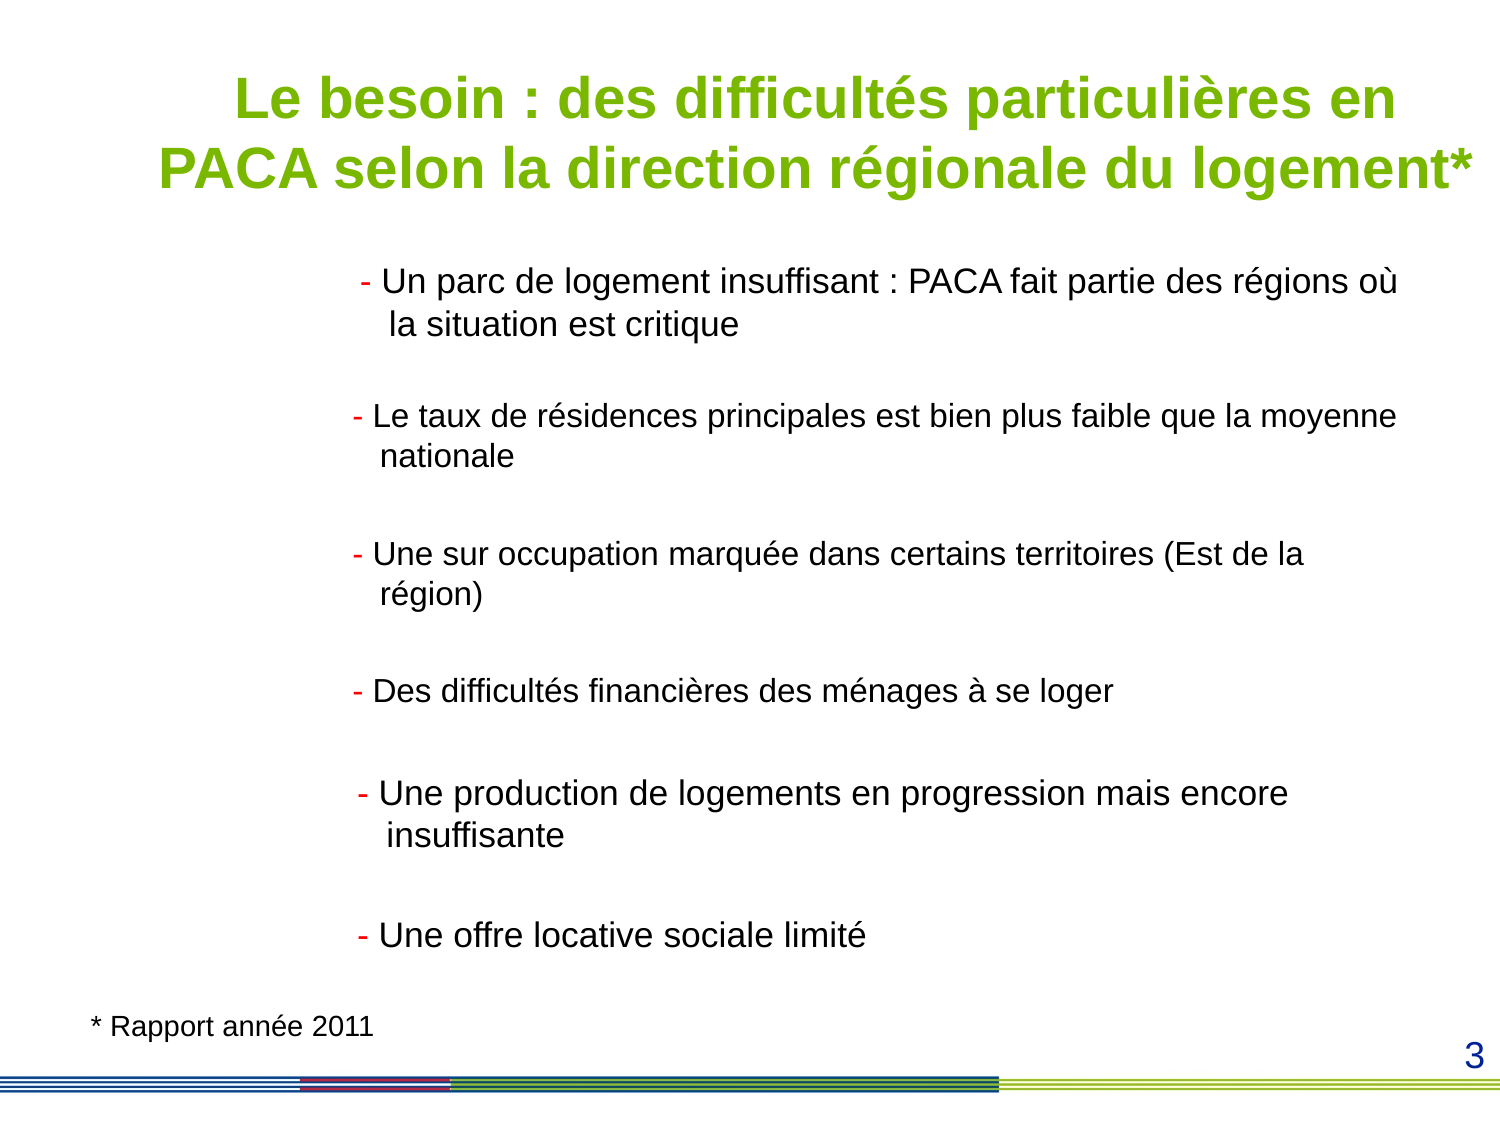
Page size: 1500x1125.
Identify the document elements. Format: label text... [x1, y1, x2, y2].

picture [0, 1070, 1500, 1098]
text_box Le besoin : des difficultés particulières en PACA selon la direction régionale du logement* [0, 36, 1500, 224]
text_box - Un parc de logement insuffisant : PACA fait partie des régions où la situation est critique - Le taux de résidences principales est bien plus faible que la moyenne nationale - Une sur occupation marquée dans certains territoires (Est de la région) - Des difficultés financières des ménages à se loger - Une production de logements en progression mais encore insuffisante - Une offre locative sociale limité * Rapport année 2011 [74, 208, 1425, 1059]
